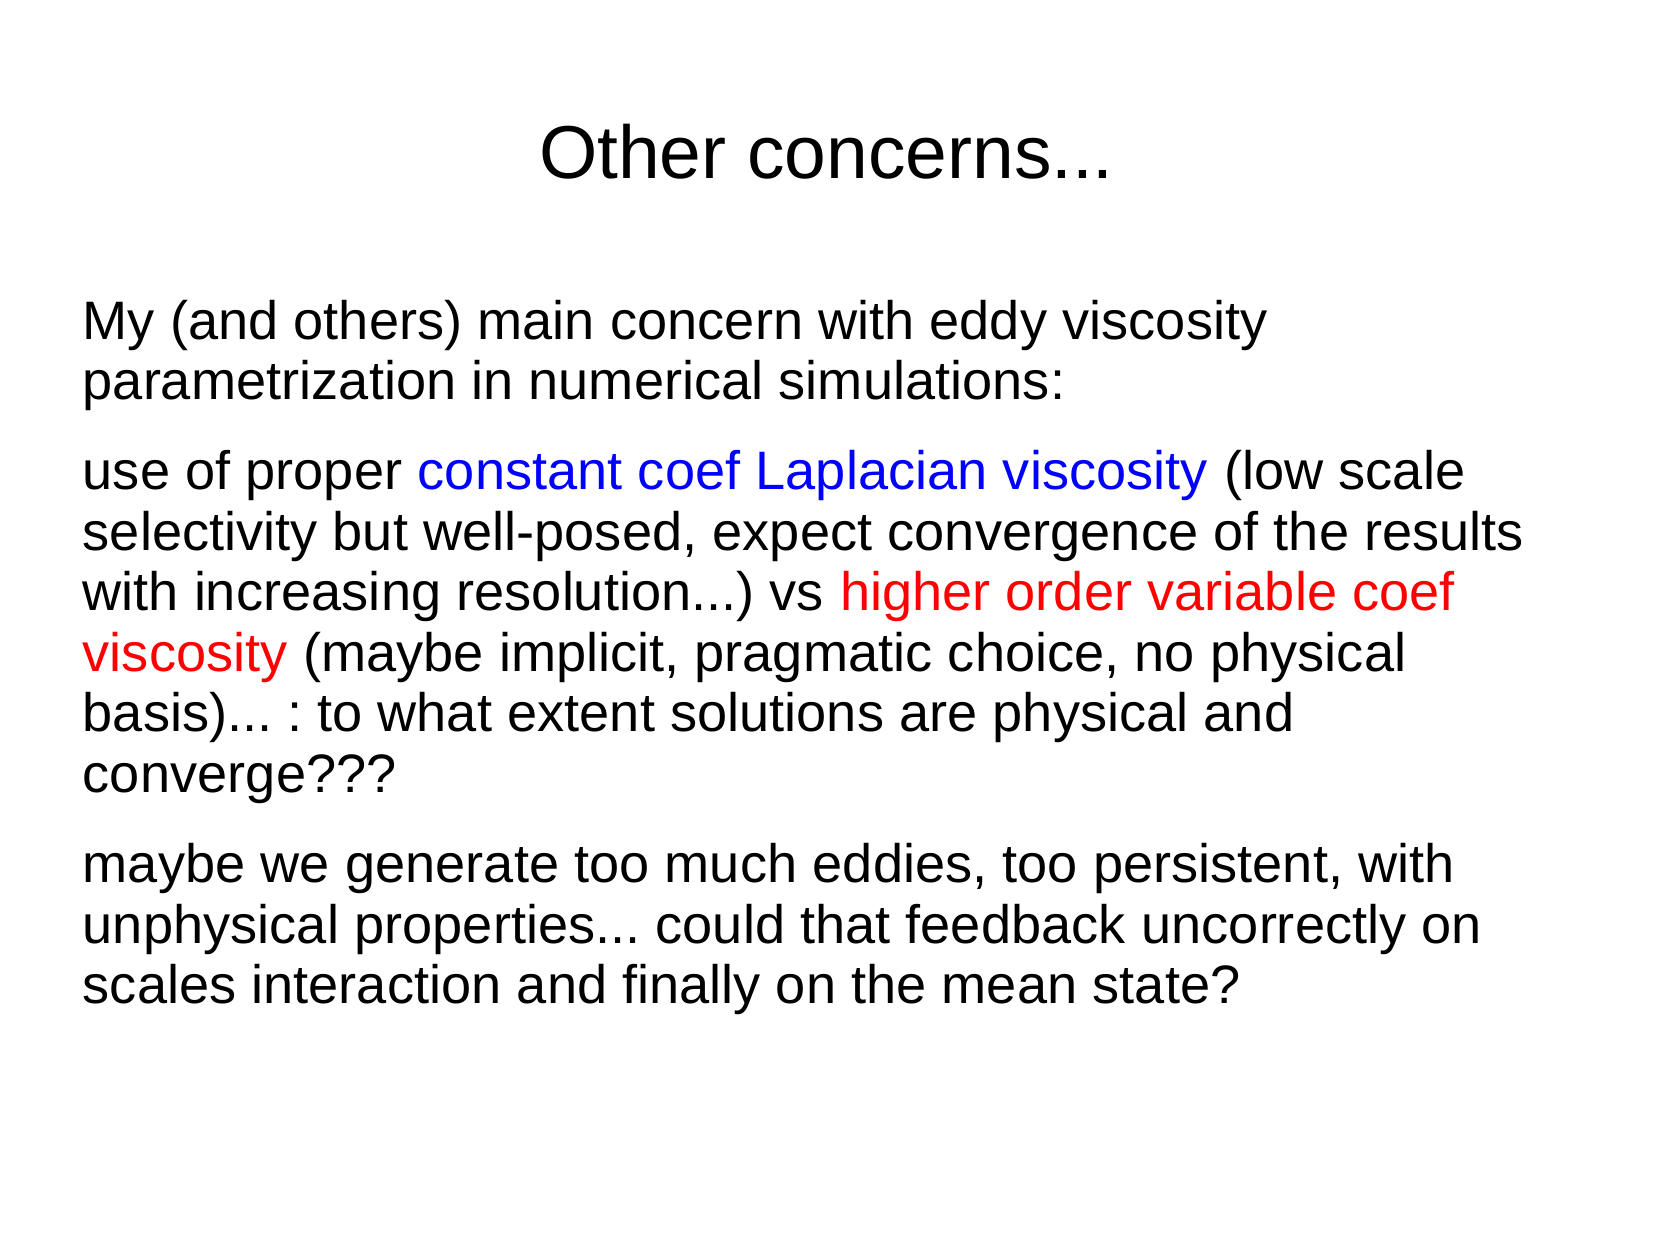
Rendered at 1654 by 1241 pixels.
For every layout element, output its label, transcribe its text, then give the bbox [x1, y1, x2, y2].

list My (and others) main concern with eddy viscosity parametrization in numerical simulations: use of proper constant coef Laplacian viscosity (low scale selectivity but well-posed, expect convergence of the results with increasing resolution...) vs higher order variable coef viscosity (maybe implicit, pragmatic choice, no physical basis)... : to what extent solutions are physical and converge??? maybe we generate too much eddies, too persistent, with unphysical properties... could that feedback uncorrectly on scales interaction and finally on the mean state? [82, 290, 1571, 1109]
title Other concerns... [82, 49, 1571, 257]
